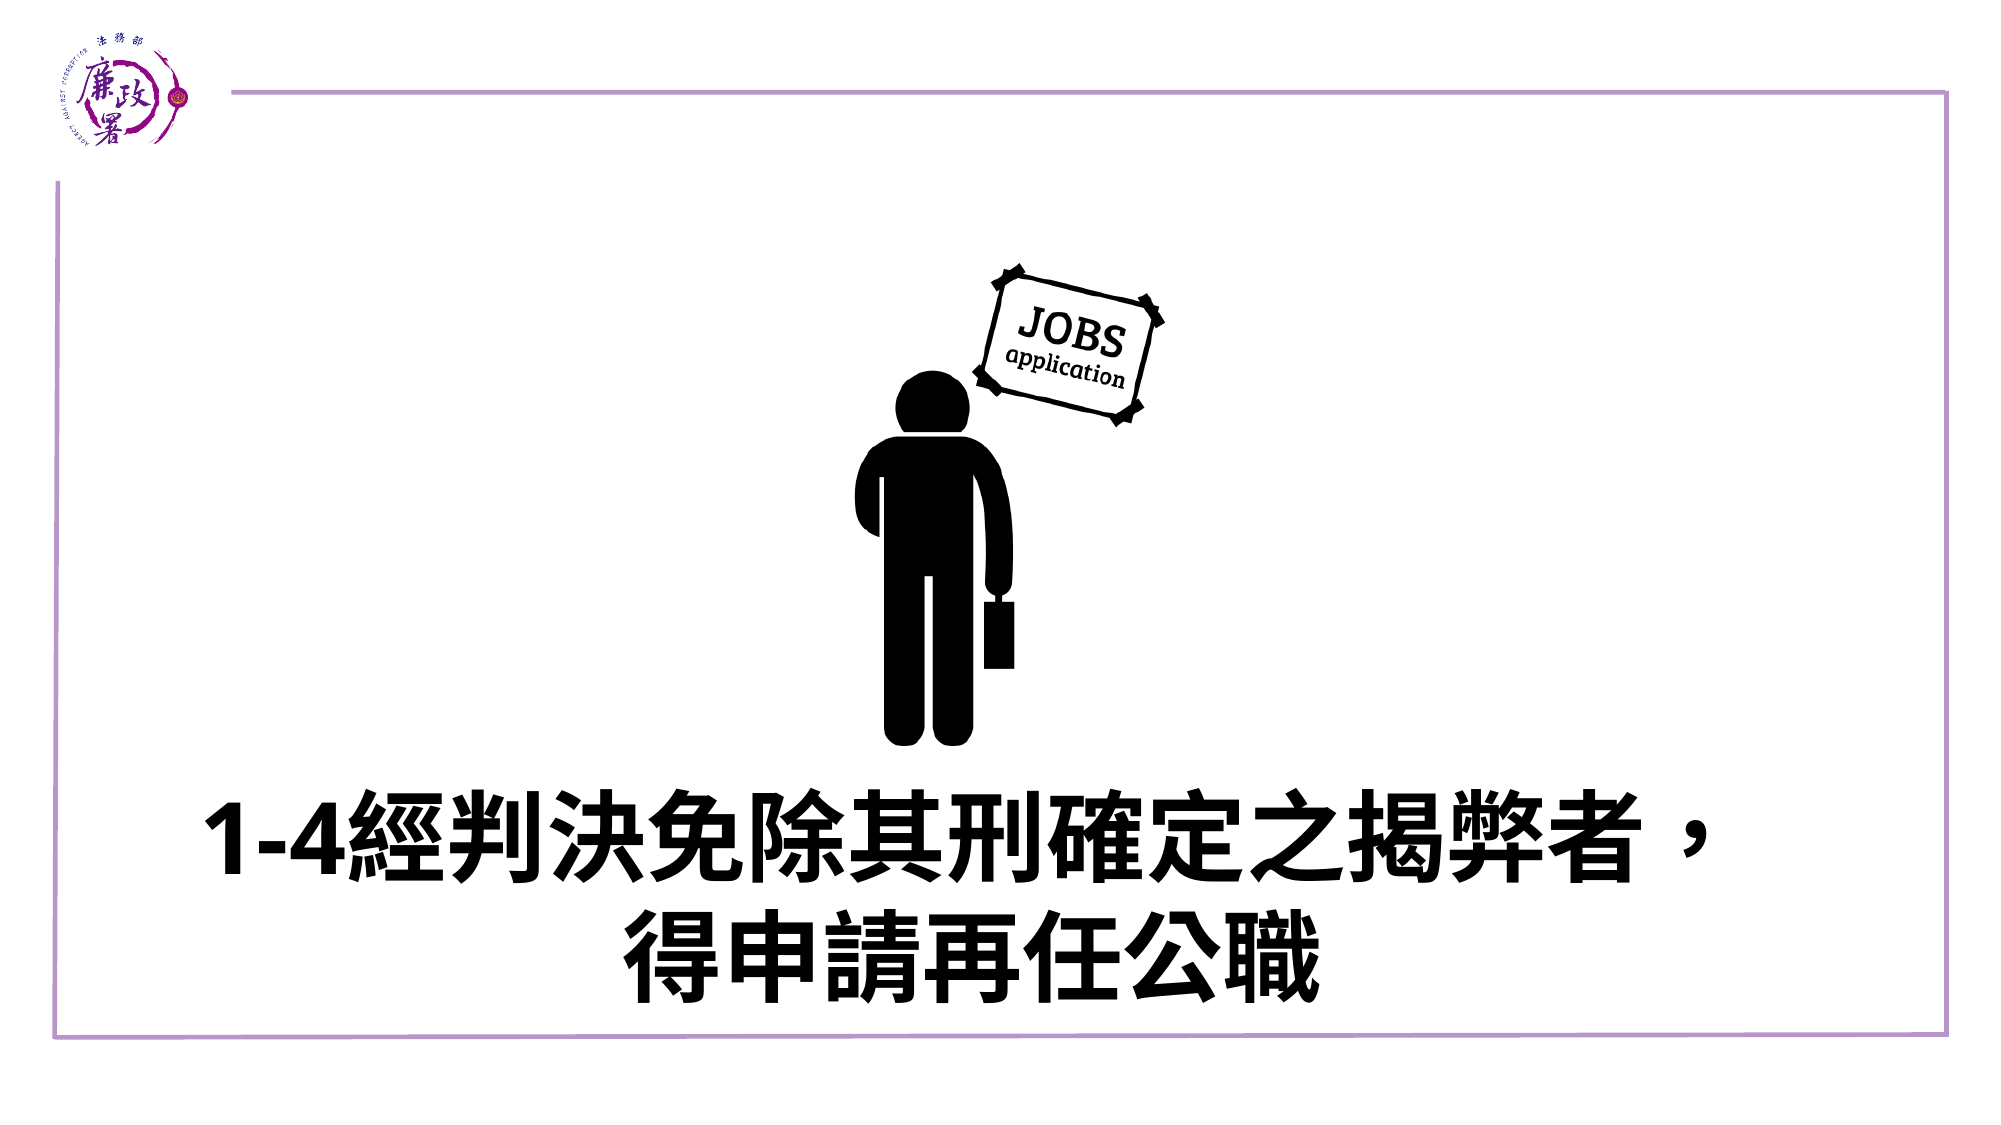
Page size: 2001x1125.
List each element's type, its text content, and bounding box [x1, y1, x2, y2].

text_box 1-4經判決免除其刑確定之揭弊者， 得申請再任公職 [184, 767, 1762, 1023]
picture [768, 263, 1251, 746]
picture [60, 32, 188, 146]
